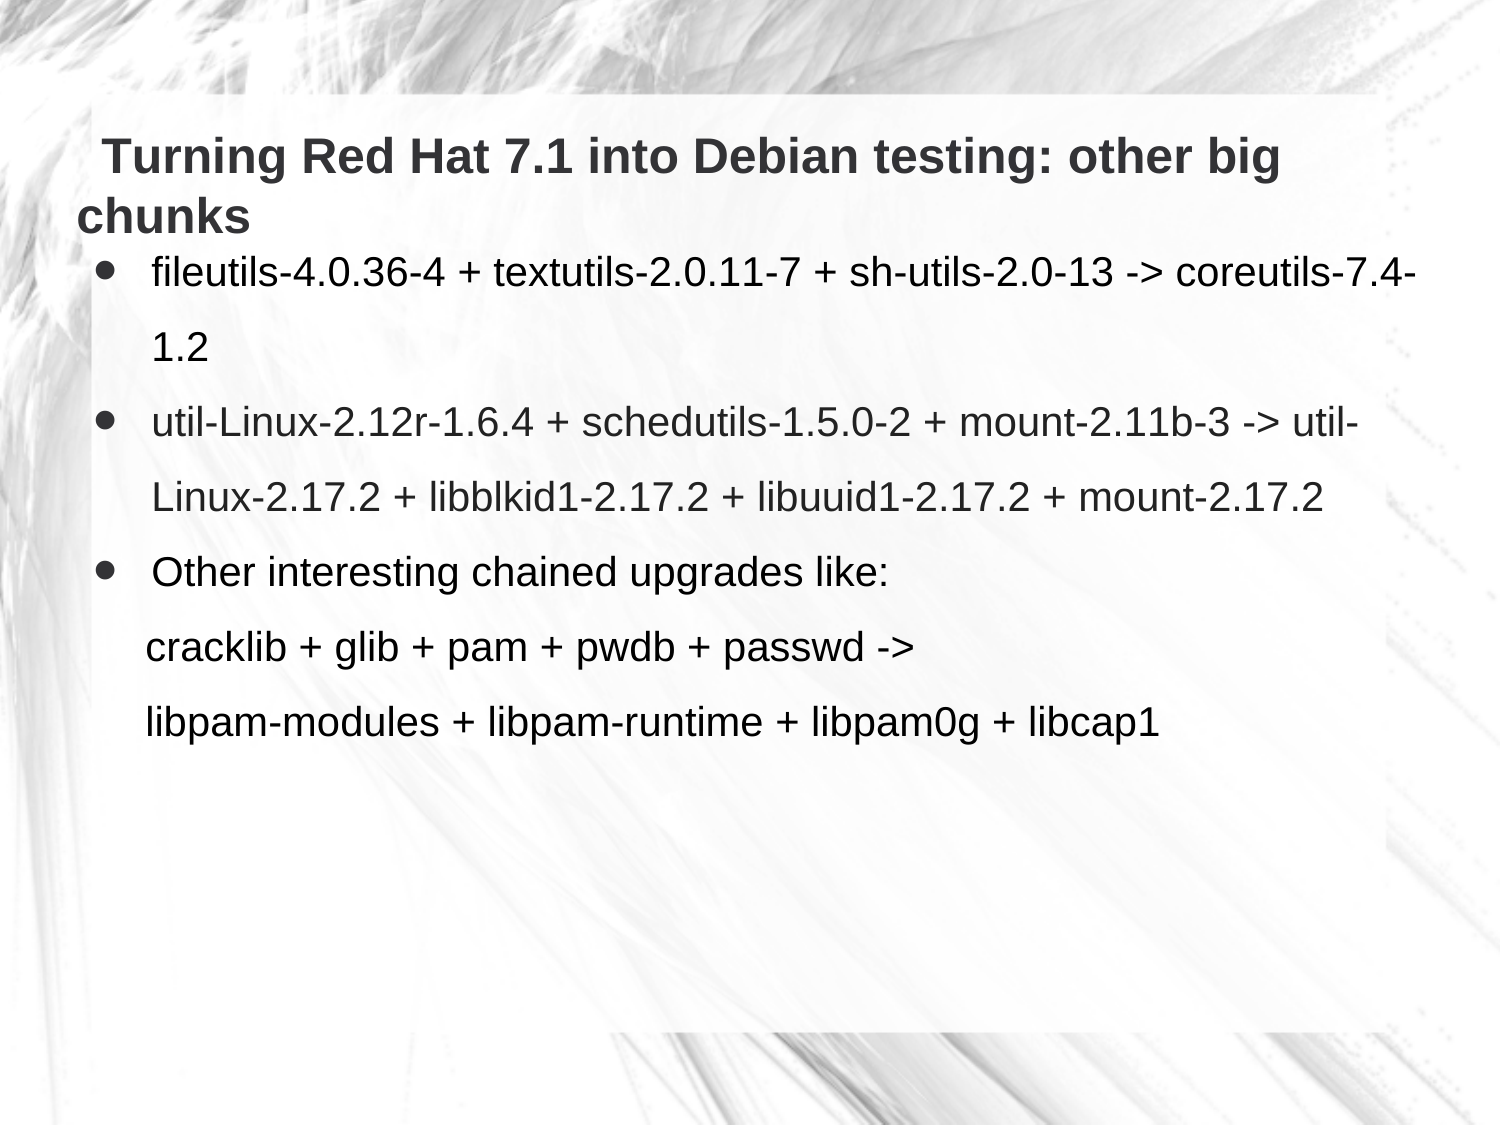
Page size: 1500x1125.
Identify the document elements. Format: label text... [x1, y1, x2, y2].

list fileutils-4.0.36-4 + textutils-2.0.11-7 + sh-utils-2.0-13 -> coreutils-7.4-1.2 util-Linux-2.12r-1.6.4 + schedutils-1.5.0-2 + mount-2.11b-3 -> util-Linux-2.17.2 + libblkid1-2.17.2 + libuuid1-2.17.2 + mount-2.17.2 Other interesting chained upgrades like: cracklib + glib + pam + pwdb + passwd -> libpam-modules + libpam-runtime + libpam0g + libcap1 [61, 204, 1462, 967]
title Turning Red Hat 7.1 into Debian testing: other big chunks [61, 108, 1412, 204]
picture [0, 0, 1500, 1125]
